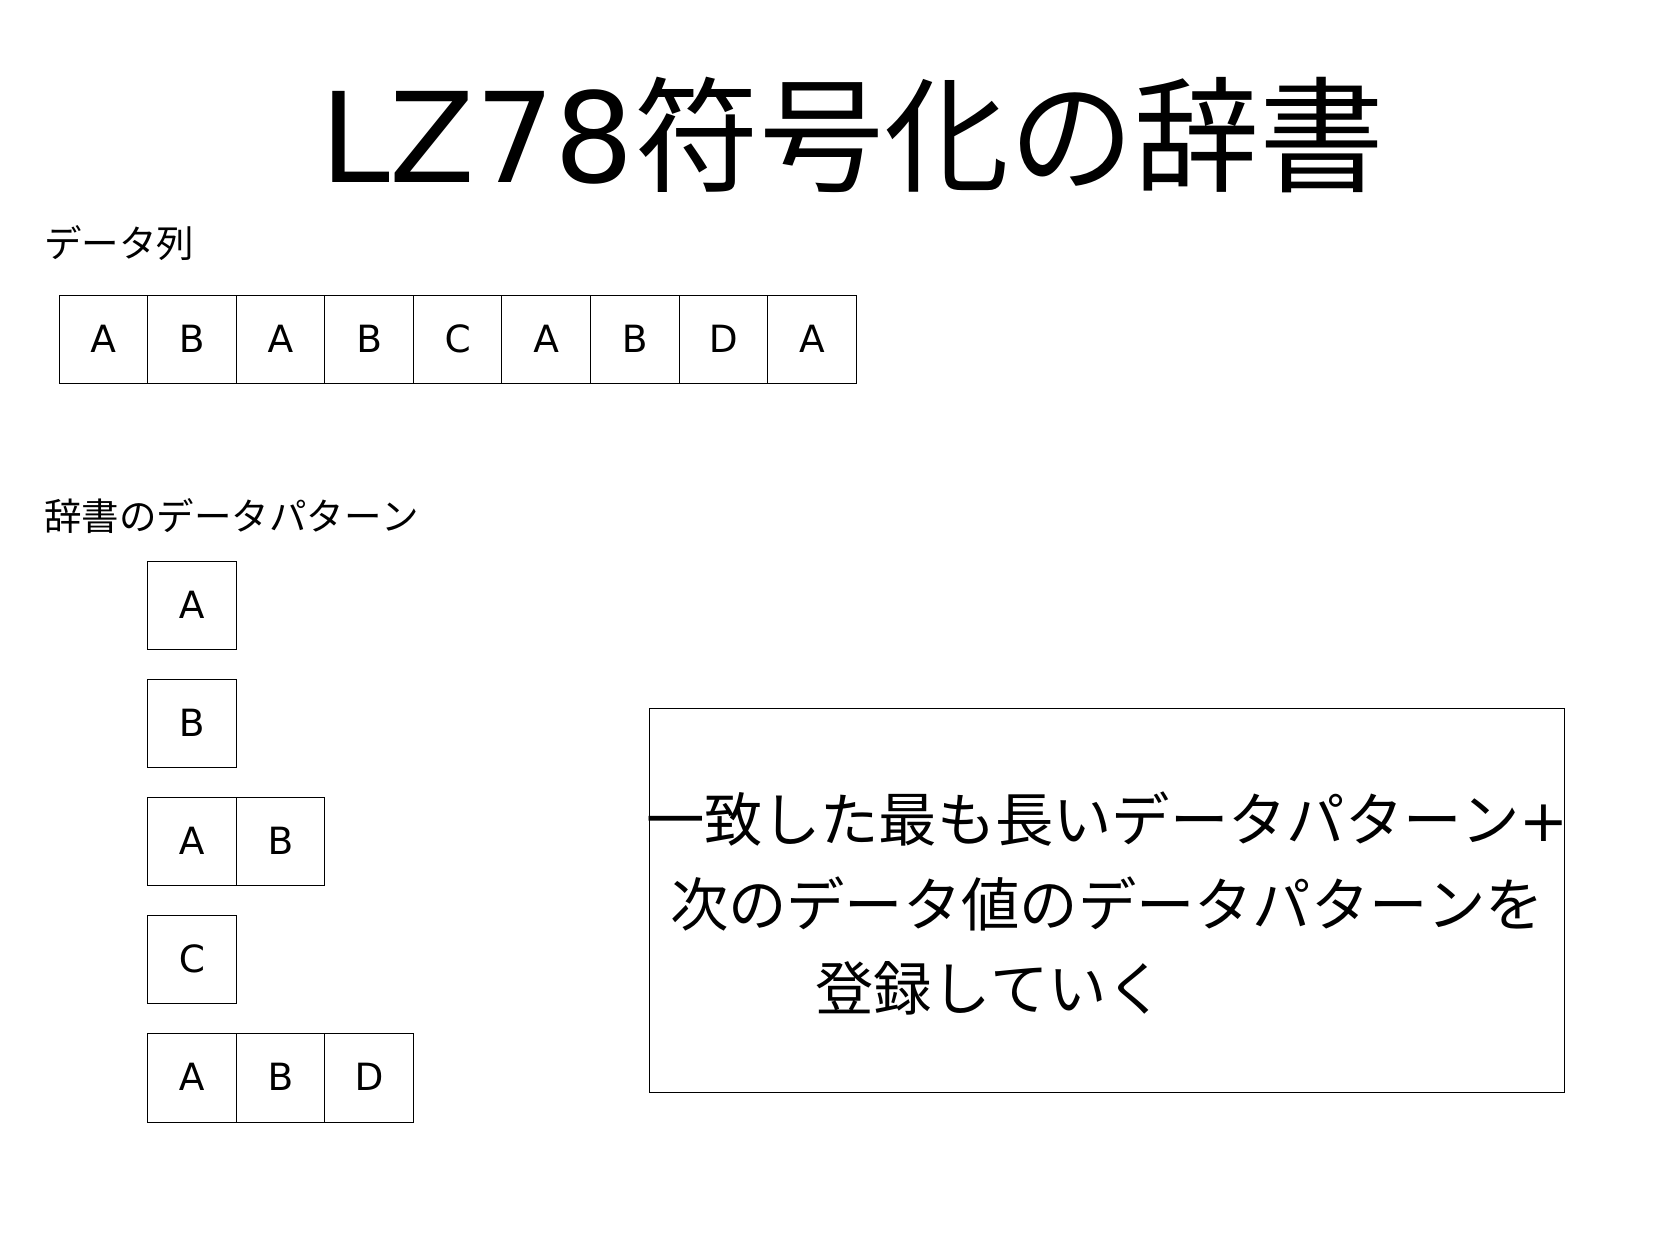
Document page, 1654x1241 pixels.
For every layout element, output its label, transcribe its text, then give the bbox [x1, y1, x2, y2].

text_box D [679, 295, 767, 384]
text_box B [147, 295, 236, 384]
text_box 一致した最も長いデータパターン+ 次のデータ値のデータパターンを 登録していく [649, 708, 1565, 1093]
text_box B [591, 295, 679, 384]
text_box A [59, 295, 147, 384]
text_box A [147, 797, 236, 886]
text_box LZ78符号化の辞書 [88, 29, 1595, 191]
text_box B [236, 797, 325, 886]
text_box データ列 [29, 206, 532, 260]
text_box A [501, 295, 591, 384]
text_box B [325, 295, 413, 384]
text_box B [236, 1033, 324, 1123]
text_box 辞書のデータパターン [29, 479, 532, 532]
text_box A [147, 1033, 236, 1123]
text_box A [767, 295, 857, 384]
text_box A [147, 561, 237, 650]
text_box C [147, 915, 237, 1004]
text_box C [413, 295, 501, 384]
text_box D [324, 1033, 414, 1123]
text_box A [236, 295, 325, 384]
text_box B [147, 679, 237, 768]
